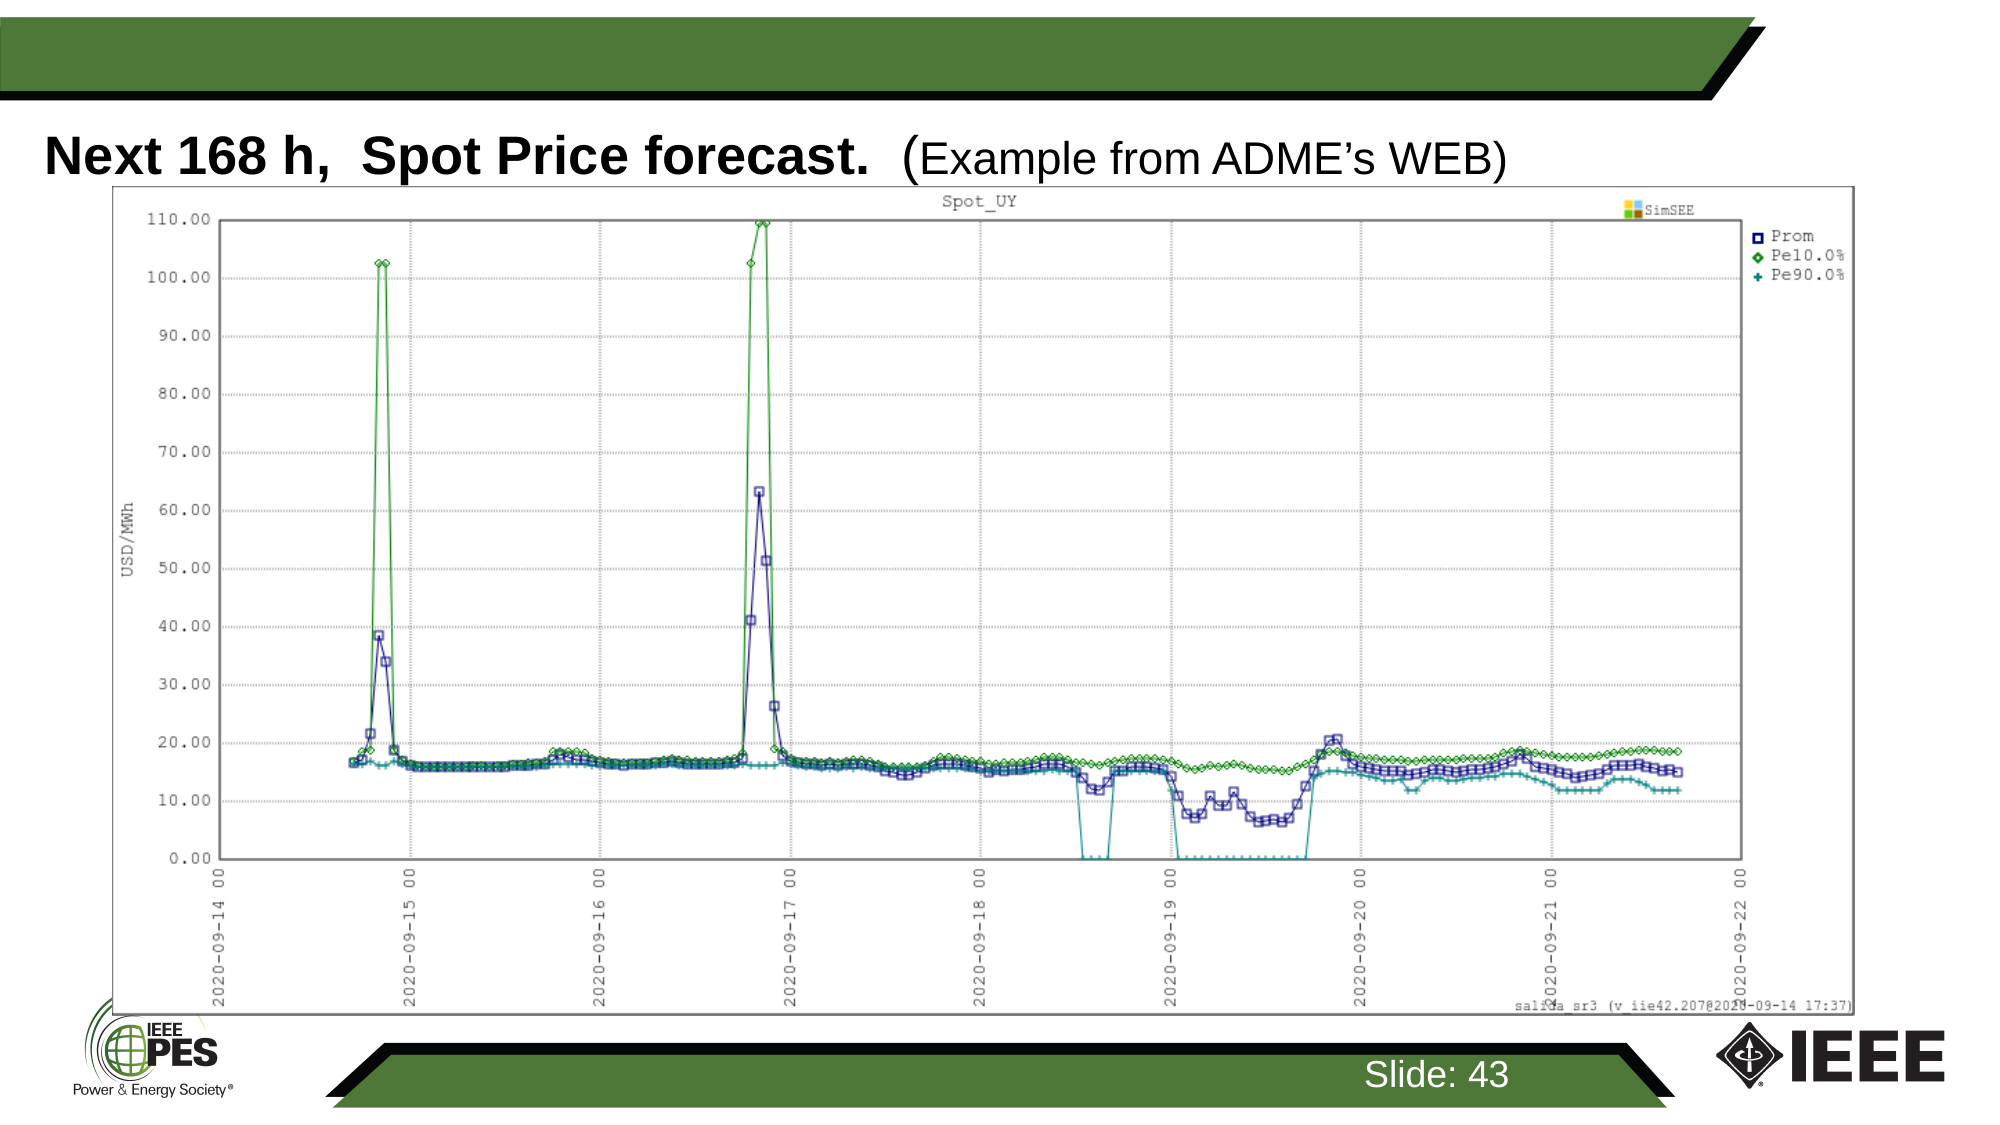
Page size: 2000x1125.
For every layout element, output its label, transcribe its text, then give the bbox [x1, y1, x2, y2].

picture [0, 0, 2000, 1125]
text_box Next 168 h, Spot Price forecast. (Example from ADME’s WEB) [30, 118, 1524, 211]
